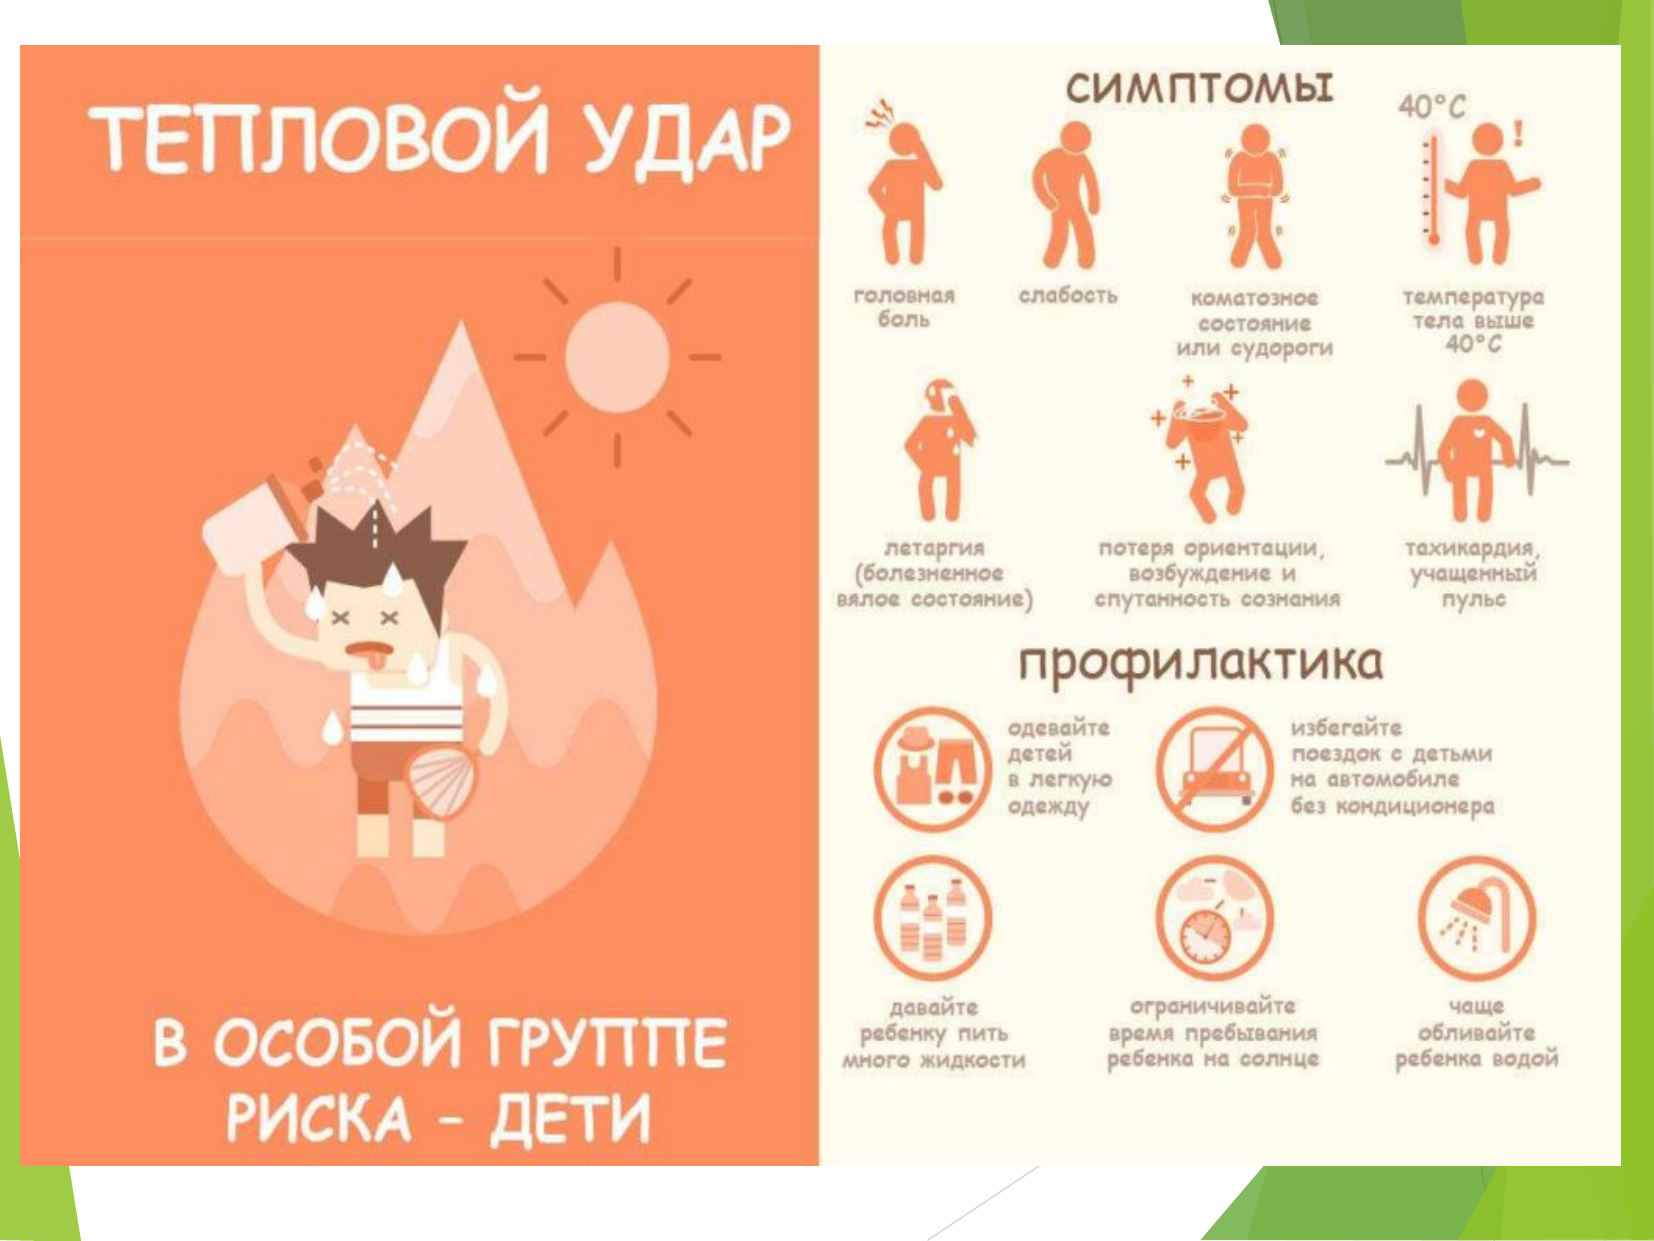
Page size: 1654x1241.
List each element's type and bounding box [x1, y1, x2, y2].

picture [20, 45, 1621, 1166]
